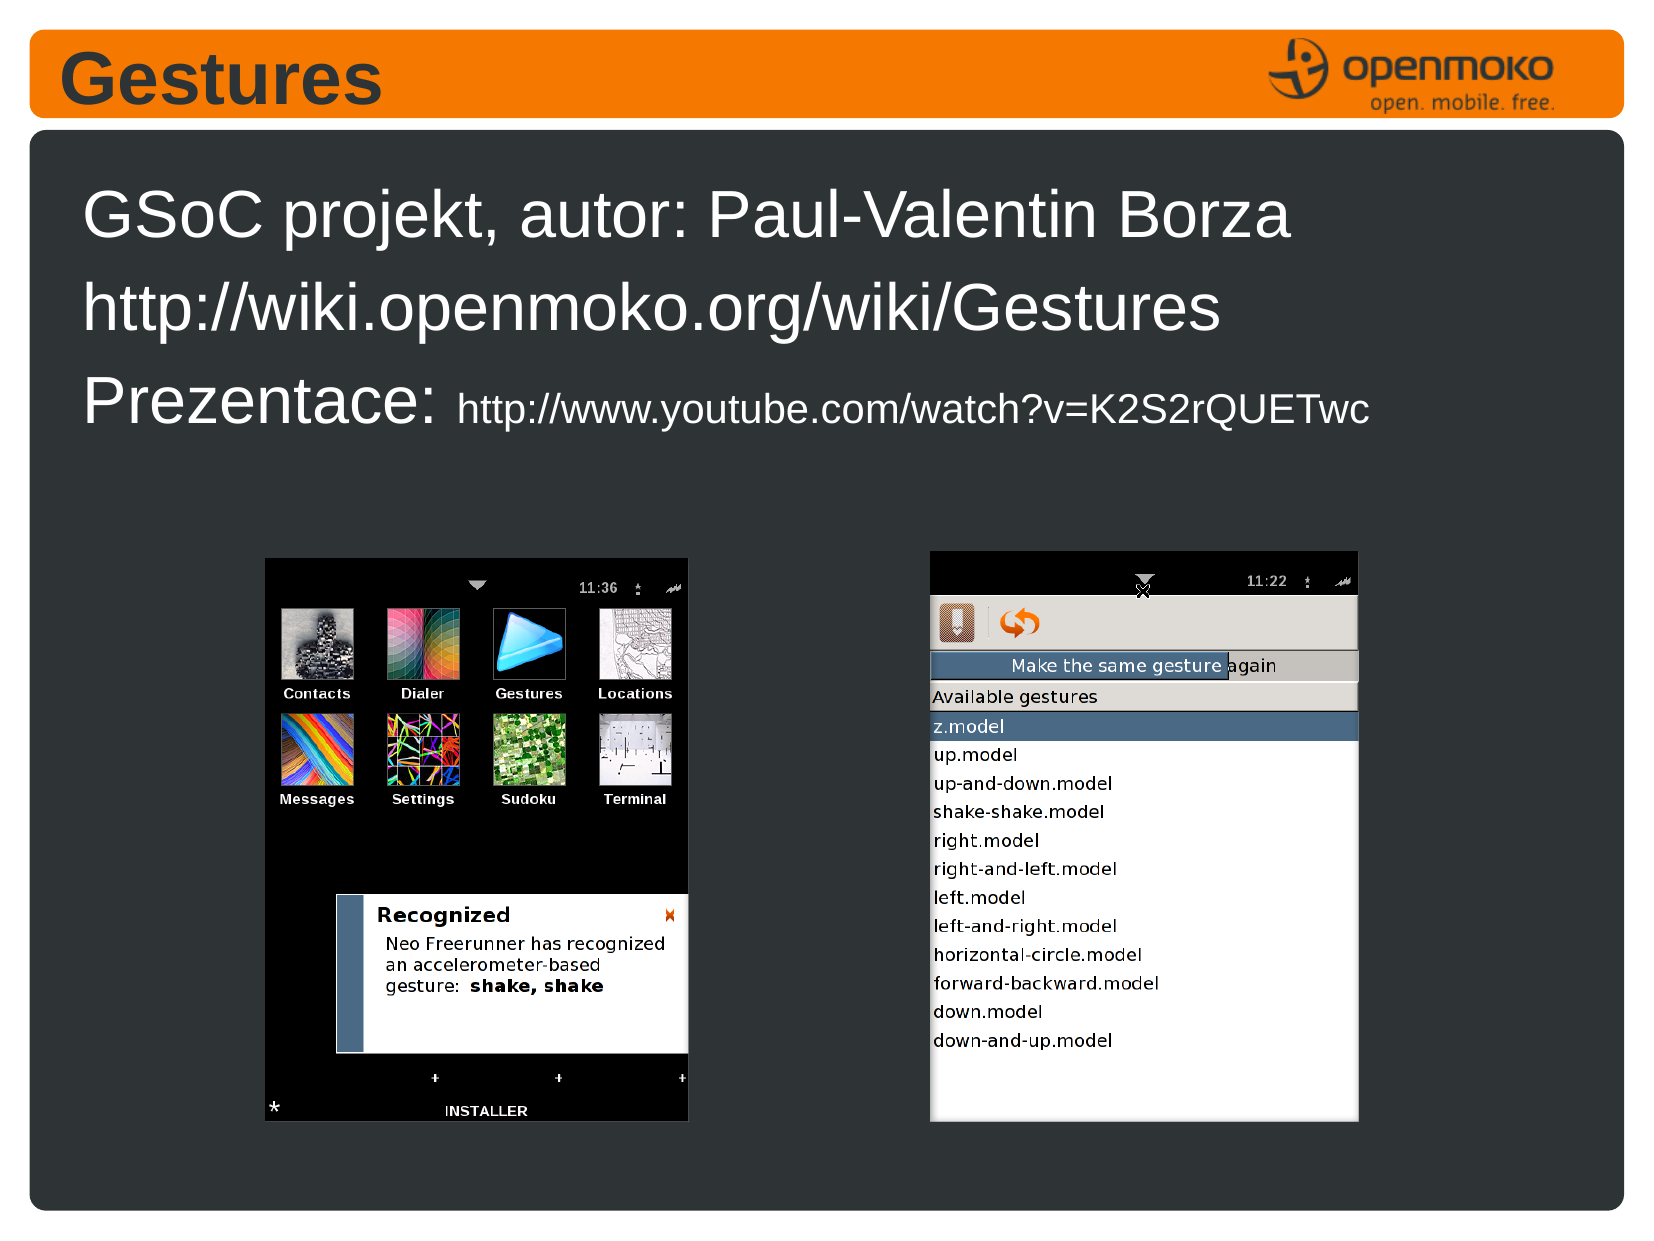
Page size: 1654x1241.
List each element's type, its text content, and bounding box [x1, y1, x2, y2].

title Gestures [59, 29, 1361, 128]
picture [265, 558, 689, 1123]
list GSoC projekt, autor: Paul-Valentin Borza http://wiki.openmoko.org/wiki/Gestures Prezentace: http://www.youtube.com/watch?v=K2S2rQUETwc [82, 177, 1571, 1182]
picture [930, 551, 1359, 1123]
picture [1361, 38, 1554, 114]
